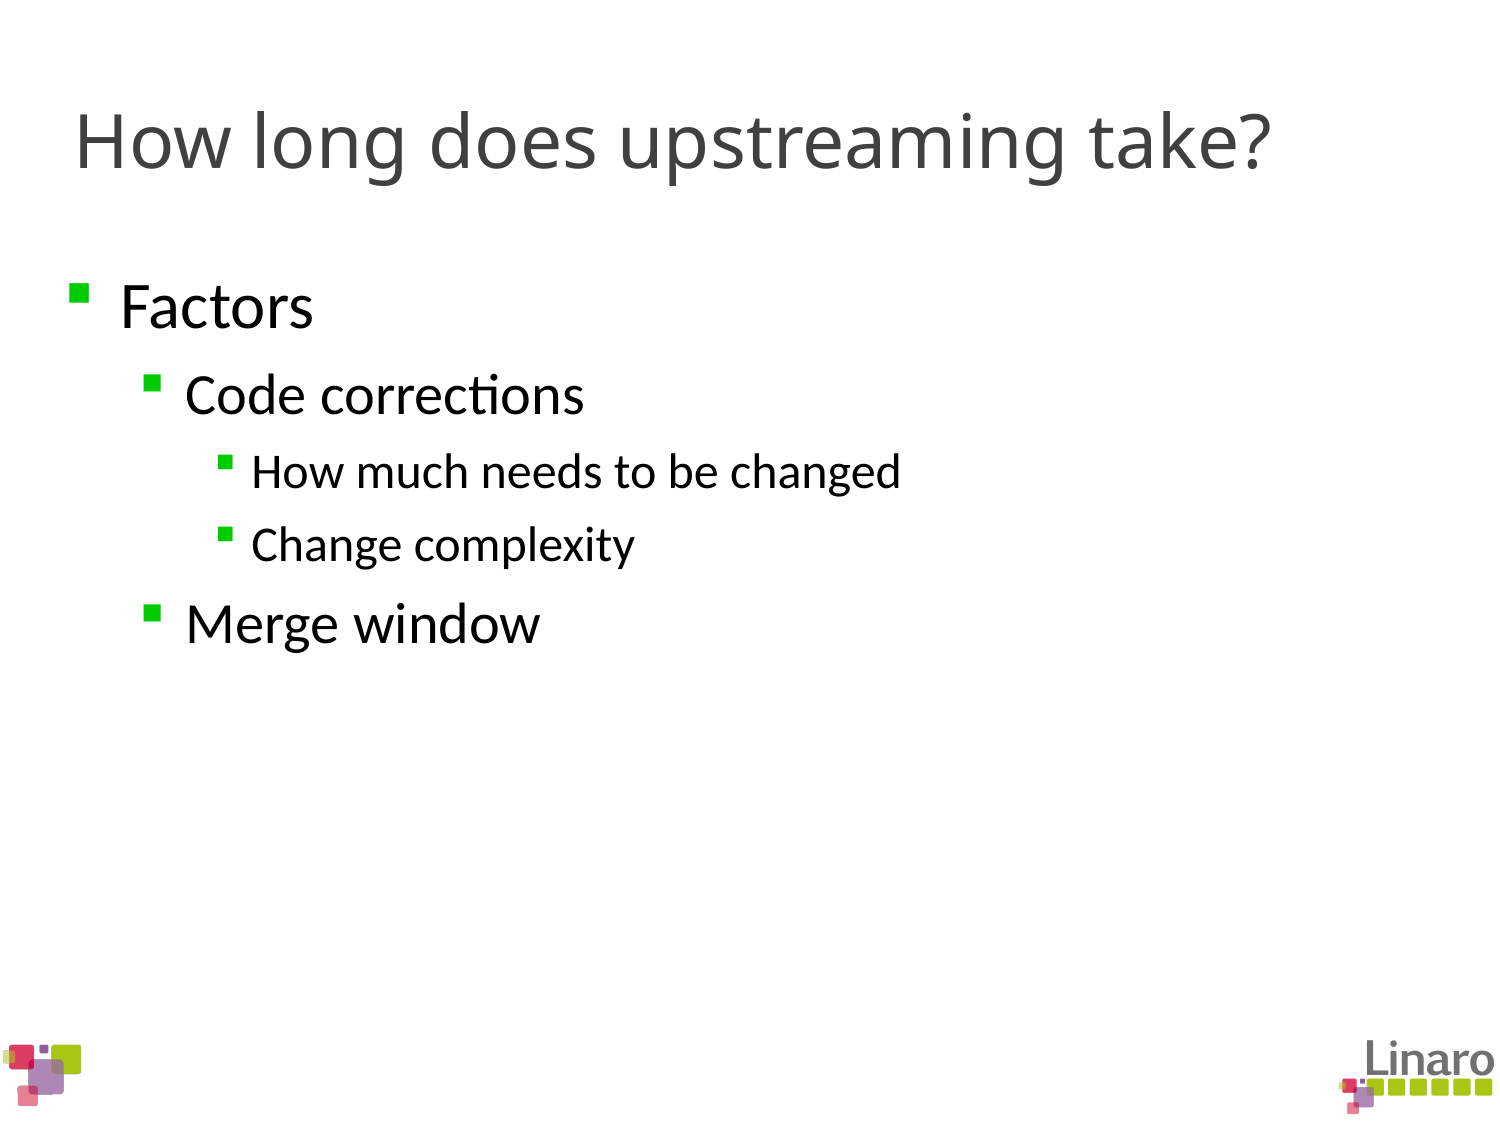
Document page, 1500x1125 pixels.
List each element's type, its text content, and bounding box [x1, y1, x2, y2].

list Factors Code corrections How much needs to be changed Change complexity Merge window [48, 254, 1418, 1034]
title How long does upstreaming take? [59, 40, 1410, 237]
picture [1331, 1035, 1500, 1119]
picture [0, 1041, 84, 1125]
